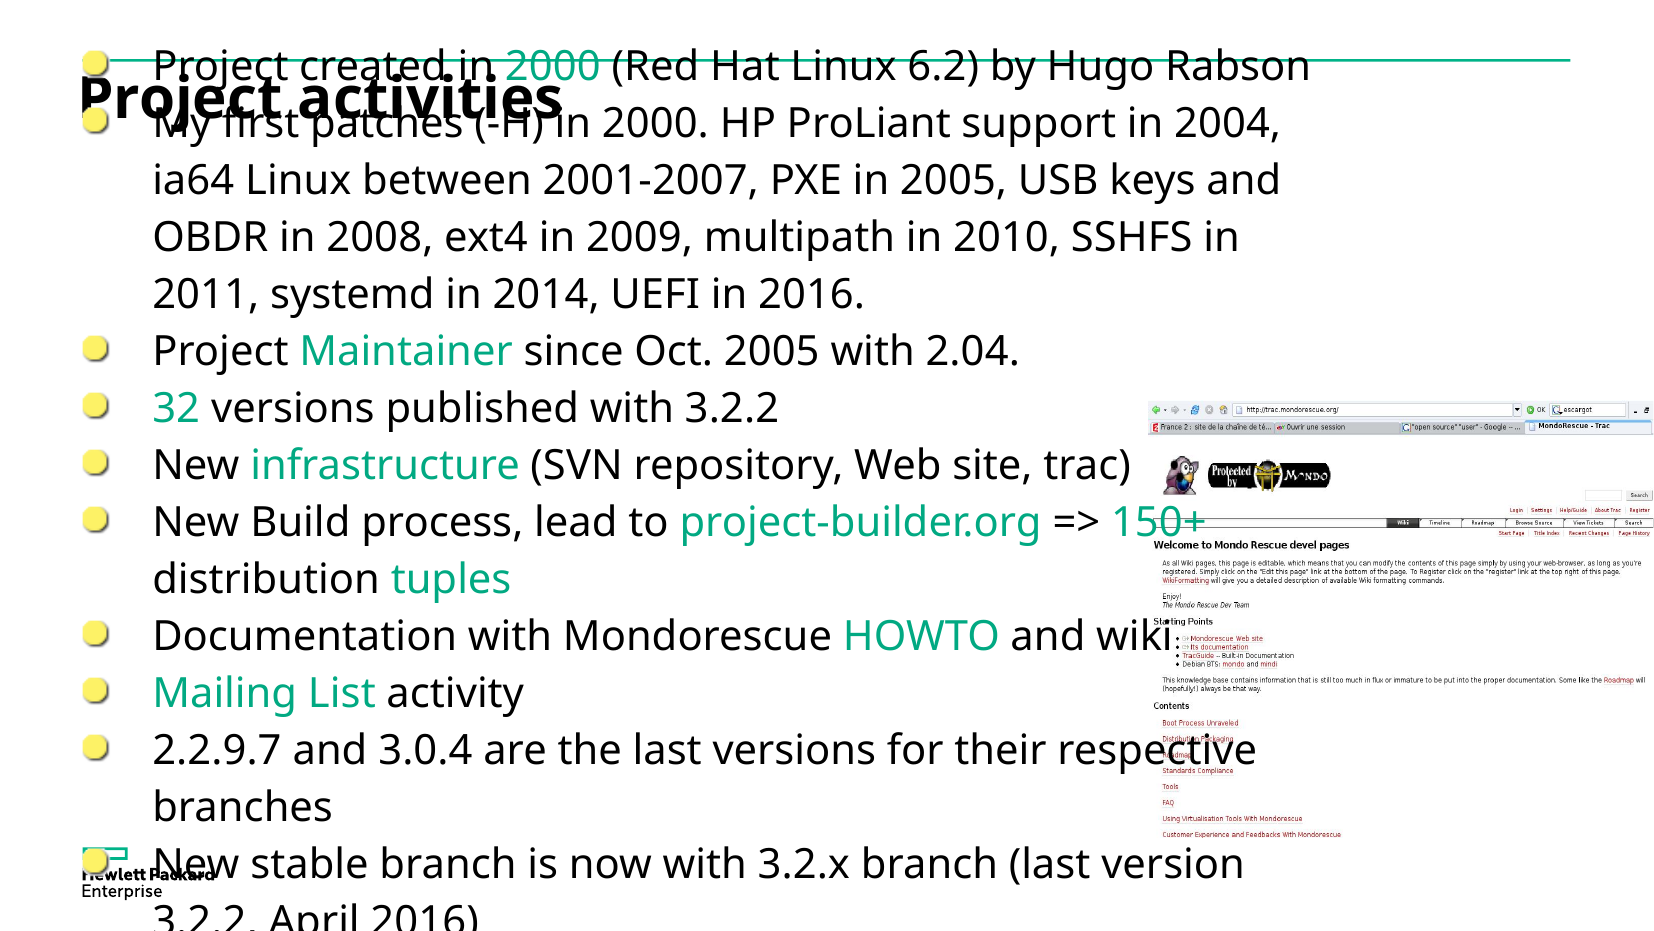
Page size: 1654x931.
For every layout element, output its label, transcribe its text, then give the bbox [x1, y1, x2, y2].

text_box Project activities [62, 15, 1600, 181]
picture [1342, 400, 1654, 838]
text_box Project created in 2000 (Red Hat Linux 6.2) by Hugo Rabson My first patches (-H) in 2000. HP ProLiant support in 2004, ia64 Linux between 2001-2007, PXE in 2005, USB keys and OBDR in 2008, ext4 in 2009, multipath in 2010, SSHFS in 2011, systemd in 2014, UEFI in 2016. Project Maintainer since Oct. 2005 with 2.04. 32 versions published with 3.2.2 New infrastructure (SVN repository, Web site, trac) New Build process, lead to project-builder.org => 150+ distribution tuples Documentation with Mondorescue HOWTO and wiki Mailing List activity 2.2.9.7 and 3.0.4 are the last versions for their respective branches New stable branch is now with 3.2.x branch (last version 3.2.2, April 2016) [54, 40, 1342, 931]
